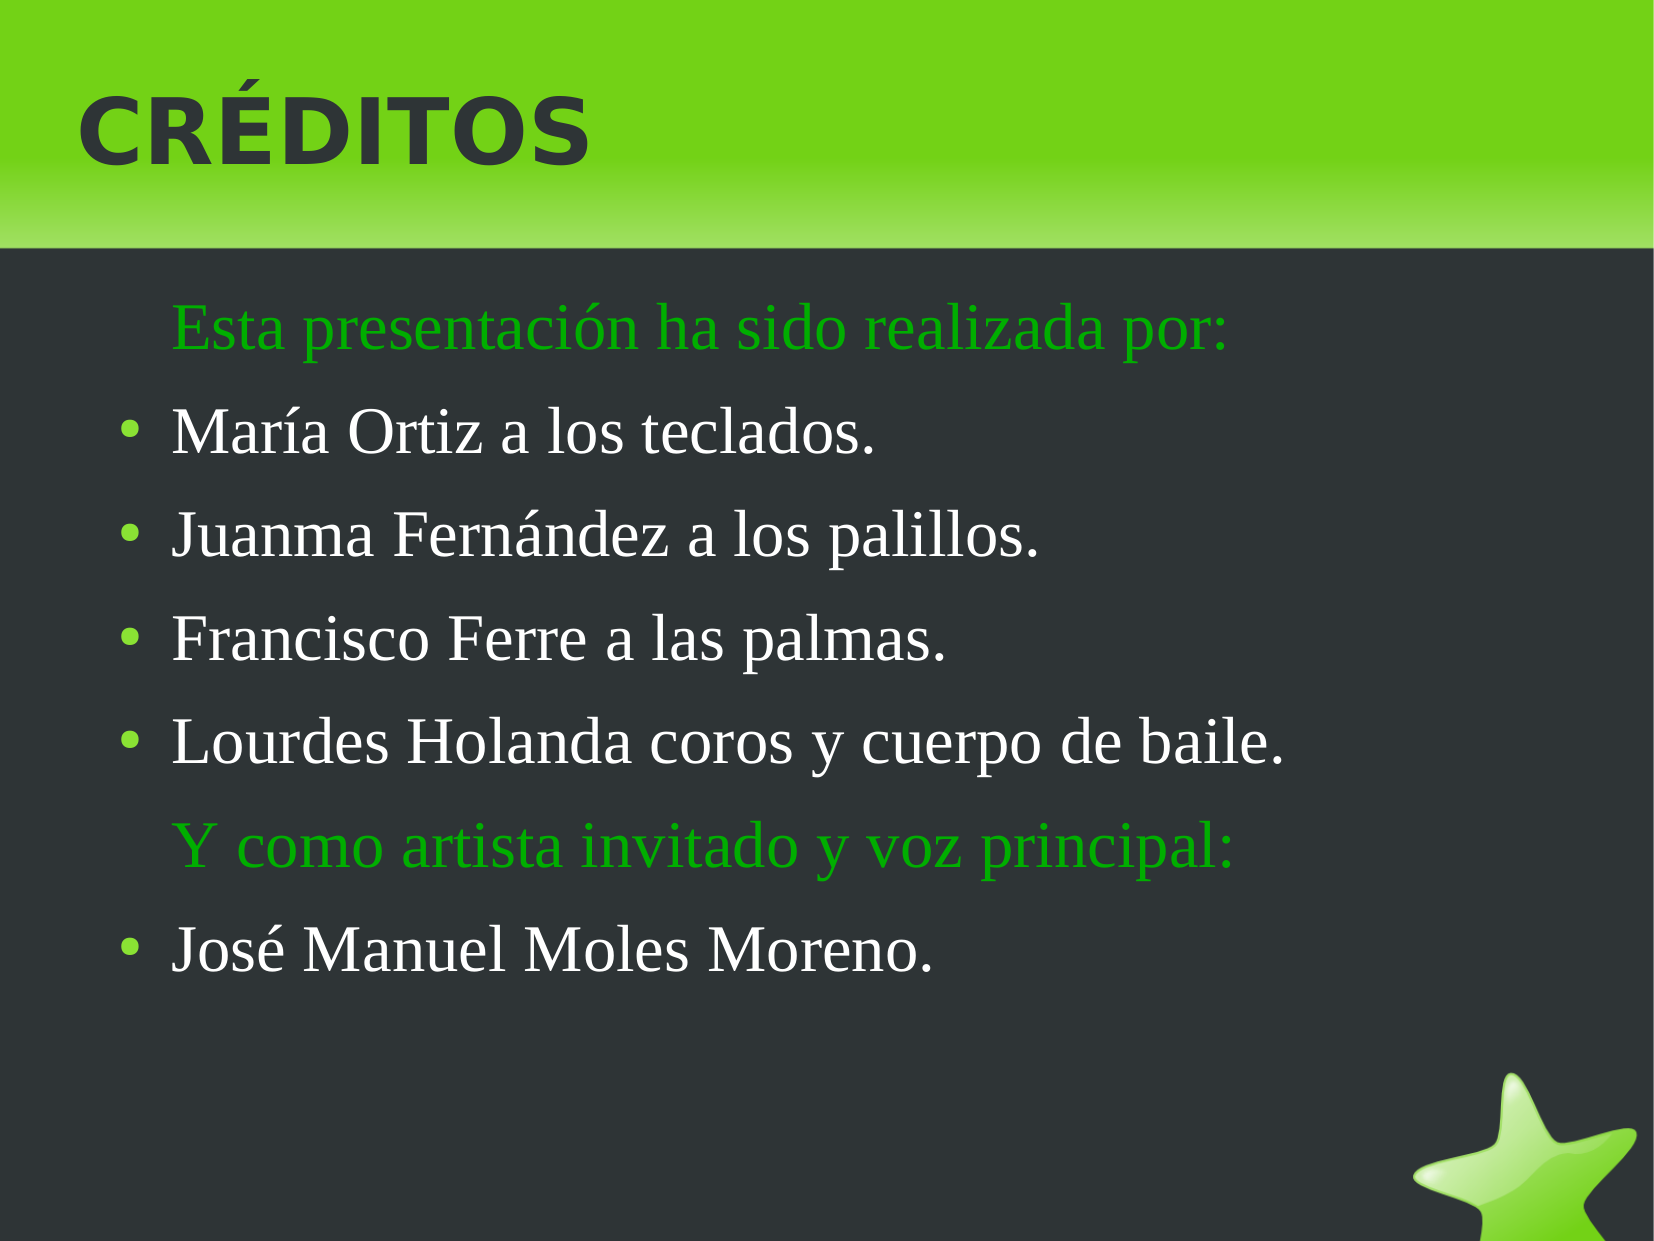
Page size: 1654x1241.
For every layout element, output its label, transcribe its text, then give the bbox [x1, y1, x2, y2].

picture [0, 0, 1654, 1241]
title CRÉDITOS [76, 36, 1565, 229]
list Esta presentación ha sido realizada por: María Ortiz a los teclados. Juanma Fernández a los palillos. Francisco Ferre a las palmas. Lourdes Holanda coros y cuerpo de baile. Y como artista invitado y voz principal: José Manuel Moles Moreno. [82, 290, 1571, 1094]
